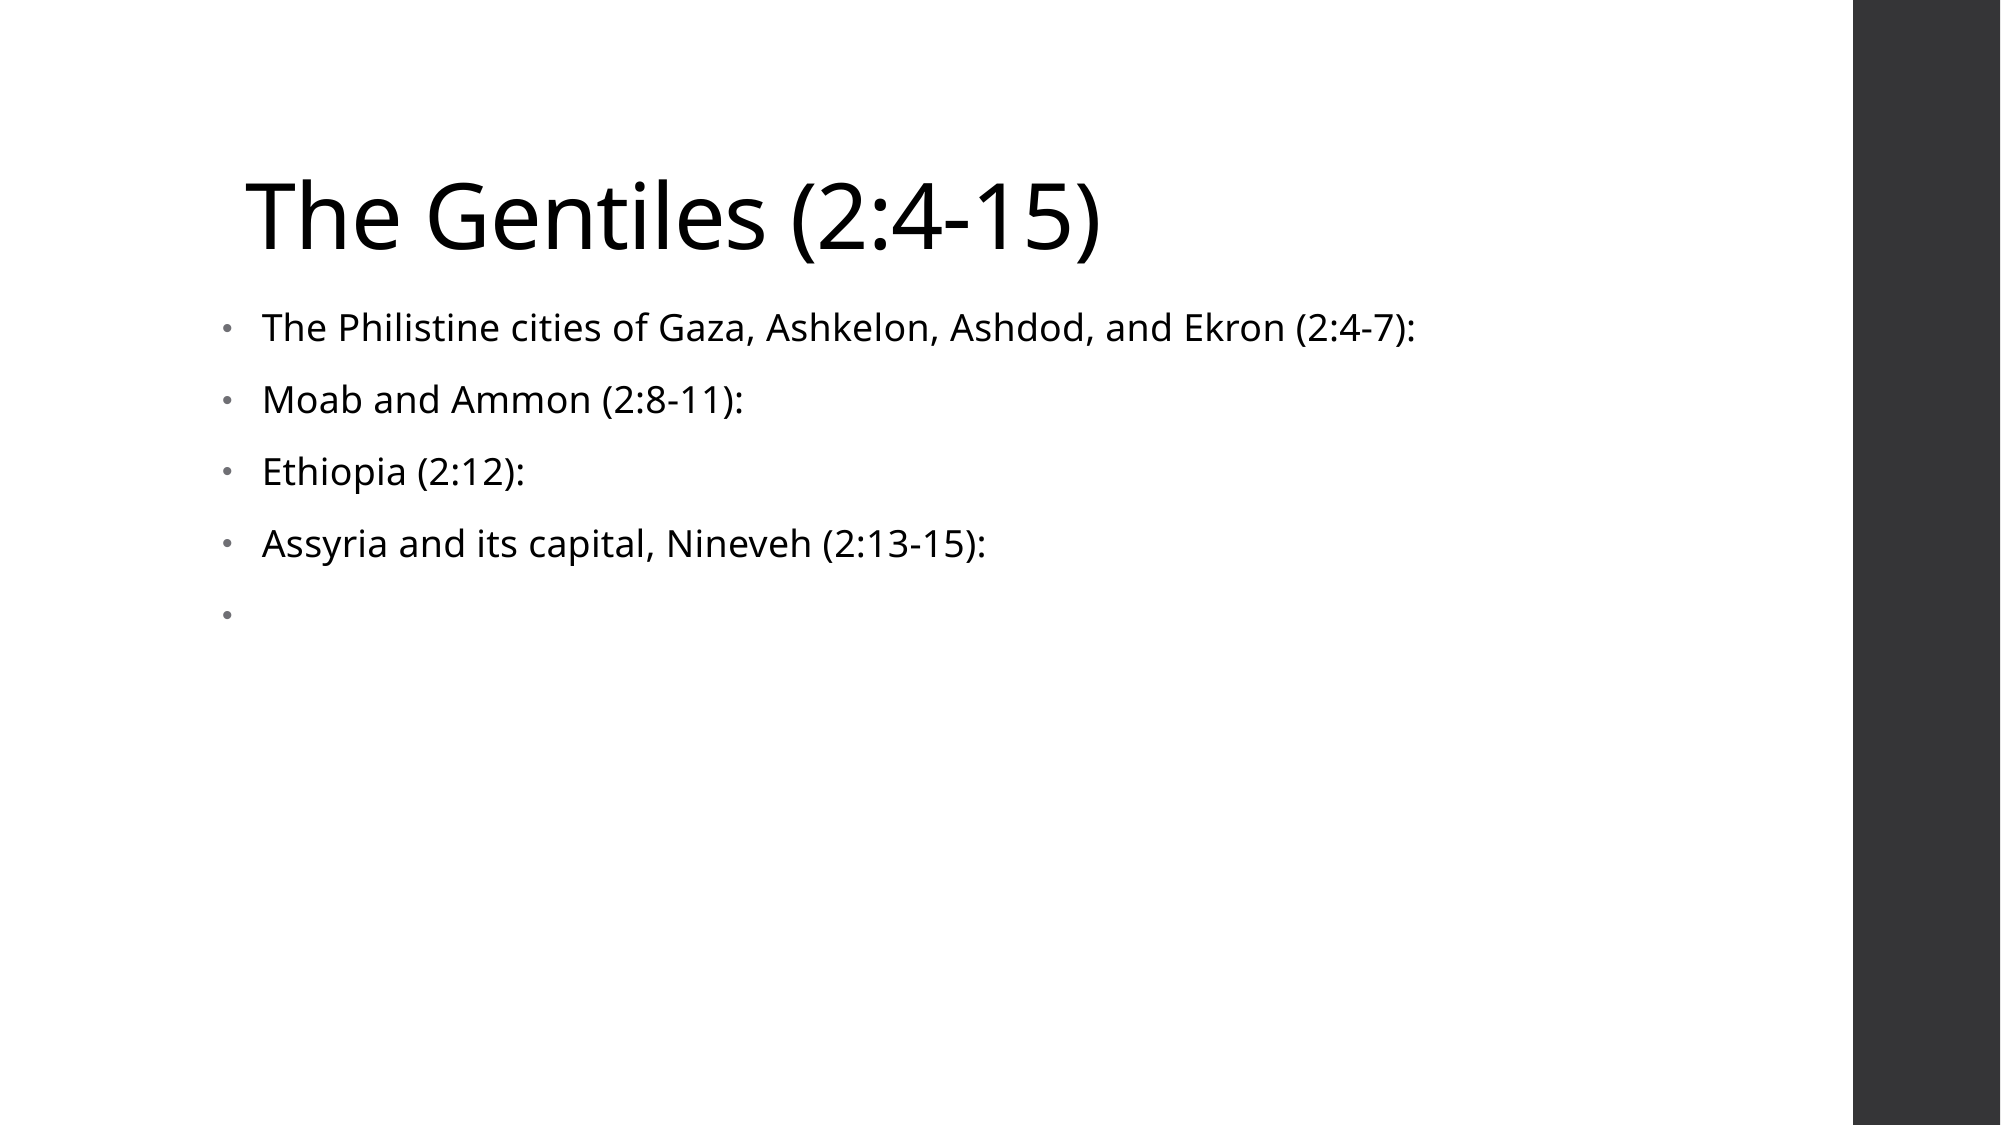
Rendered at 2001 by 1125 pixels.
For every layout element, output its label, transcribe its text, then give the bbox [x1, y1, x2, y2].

title The Gentiles (2:4-15) [206, 60, 1797, 278]
list The Philistine cities of Gaza, Ashkelon, Ashdod, and Ekron (2:4-7): Moab and Ammon (2:8-11): Ethiopia (2:12): Assyria and its capital, Nineveh (2:13-15): [206, 299, 1617, 1014]
